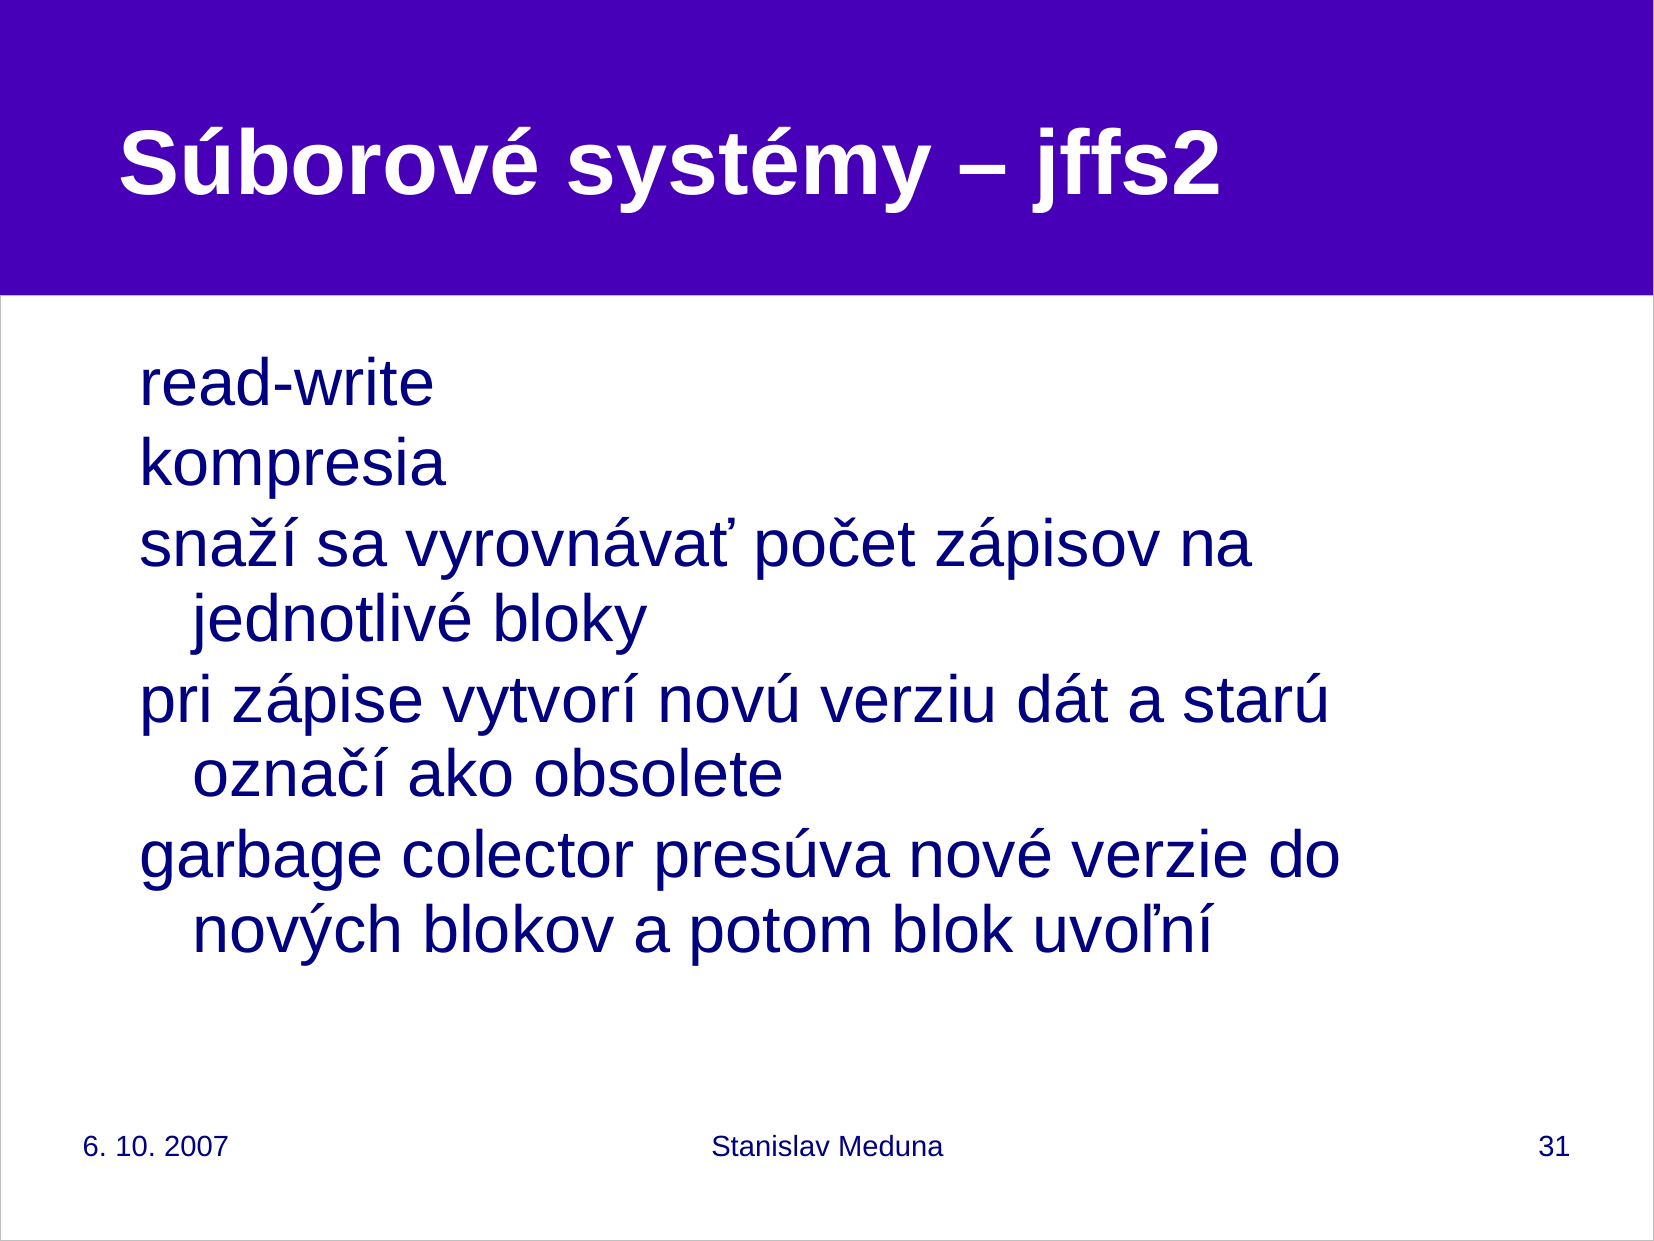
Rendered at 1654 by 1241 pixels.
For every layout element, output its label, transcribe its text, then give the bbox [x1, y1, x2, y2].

list read-write kompresia snaží sa vyrovnávať počet zápisov na jednotlivé bloky pri zápise vytvorí novú verziu dát a starú označí ako obsolete garbage colector presúva nové verzie do nových blokov a potom blok uvoľní [121, 344, 1534, 1112]
title Súborové systémy – jffs2 [118, 66, 1595, 259]
